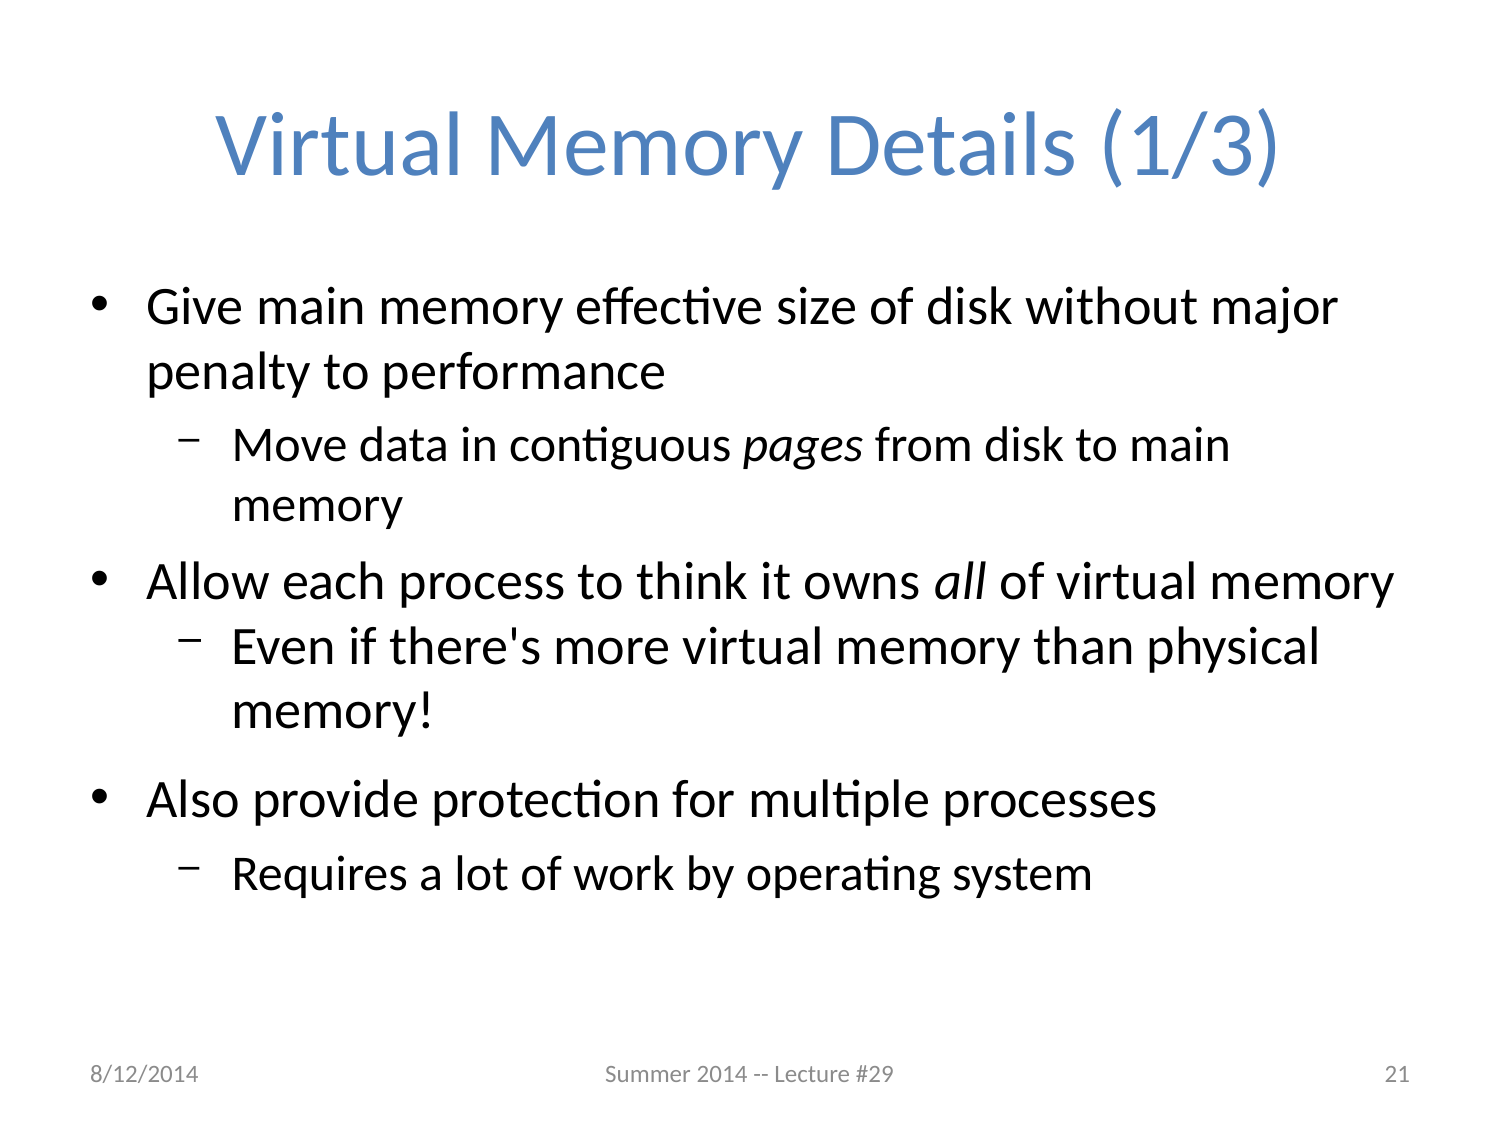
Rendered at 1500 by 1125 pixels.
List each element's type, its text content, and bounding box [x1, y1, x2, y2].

list Give main memory effective size of disk without major penalty to performance Move data in contiguous pages from disk to main memory Allow each process to think it owns all of virtual memory Even if there's more virtual memory than physical memory! Also provide protection for multiple processes Requires a lot of work by operating system [75, 262, 1425, 1073]
footer Summer 2014 -- Lecture #29 [512, 1042, 988, 1103]
slide_number 8/12/2014 [75, 1042, 425, 1103]
title Virtual Memory Details (1/3) [75, 45, 1425, 233]
slide_number <number> [1074, 1042, 1425, 1103]
